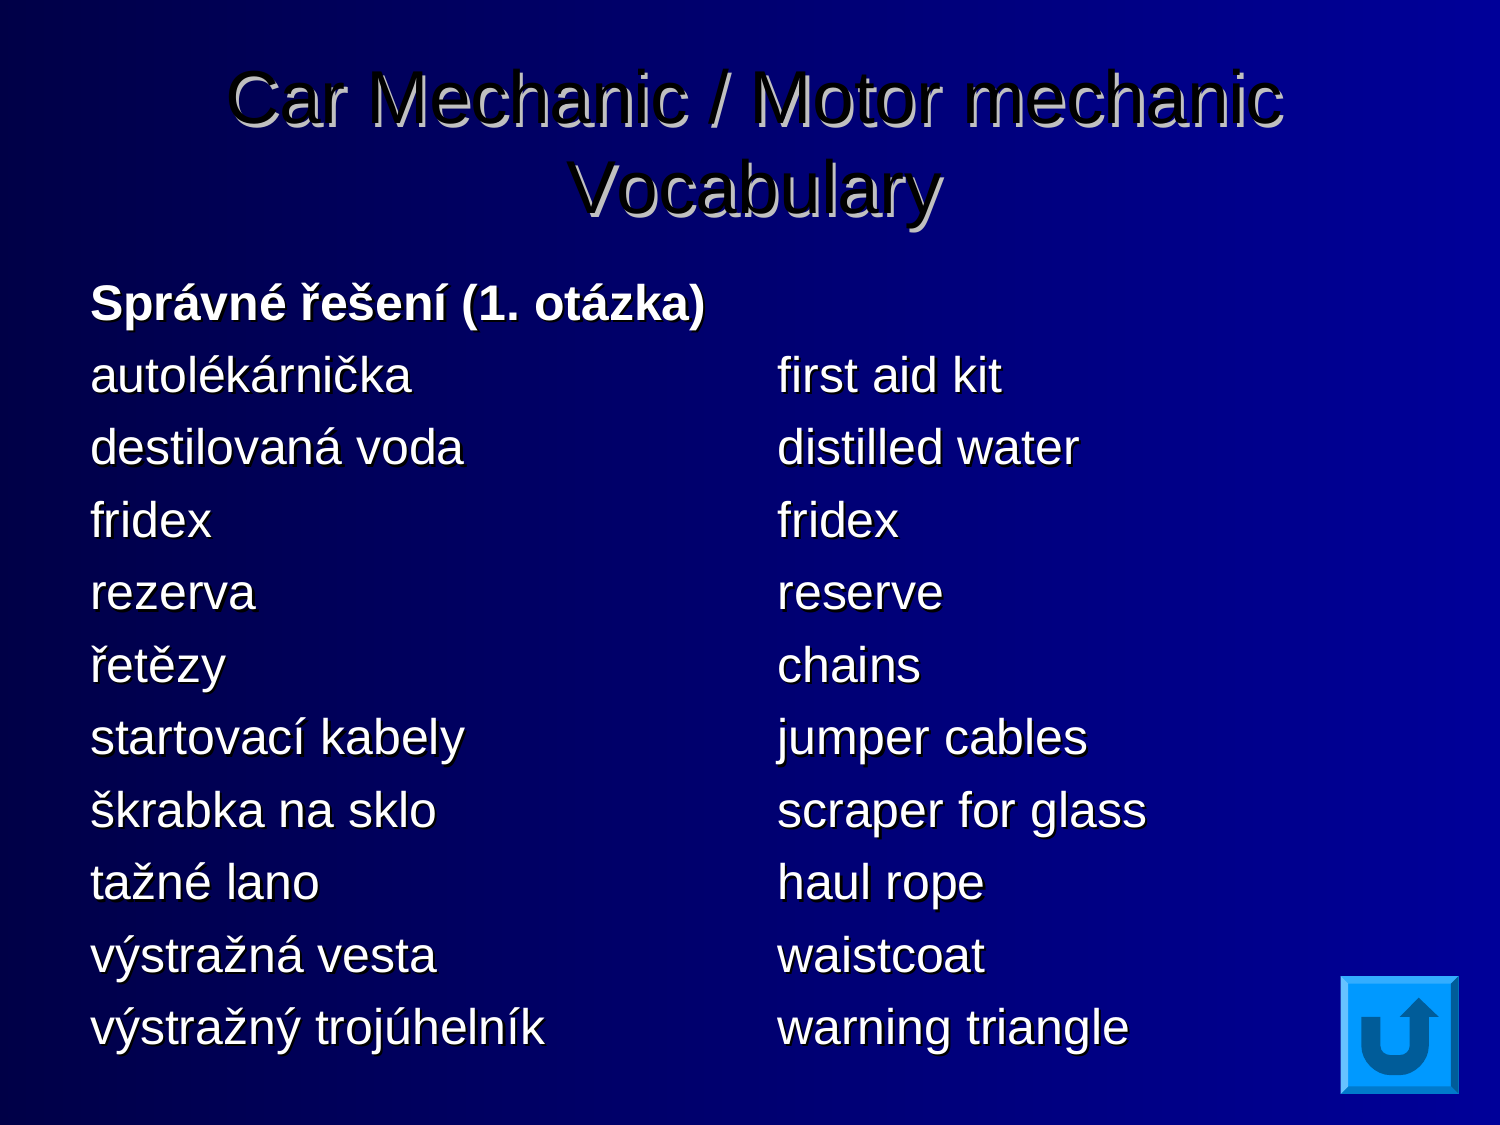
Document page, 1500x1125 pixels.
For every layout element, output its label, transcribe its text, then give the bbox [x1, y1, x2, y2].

title Car Mechanic / Motor mechanic Vocabulary [75, 41, 1426, 237]
text_box [1342, 976, 1459, 1094]
list first aid kit distilled water fridex reserve chains jumper cables scraper for glass haul rope waistcoat warning triangle [762, 262, 1426, 1063]
list Správné řešení (1. otázka) autolékárnička destilovaná voda fridex rezerva řetězy startovací kabely škrabka na sklo tažné lano výstražná vesta výstražný trojúhelník [75, 262, 738, 1125]
